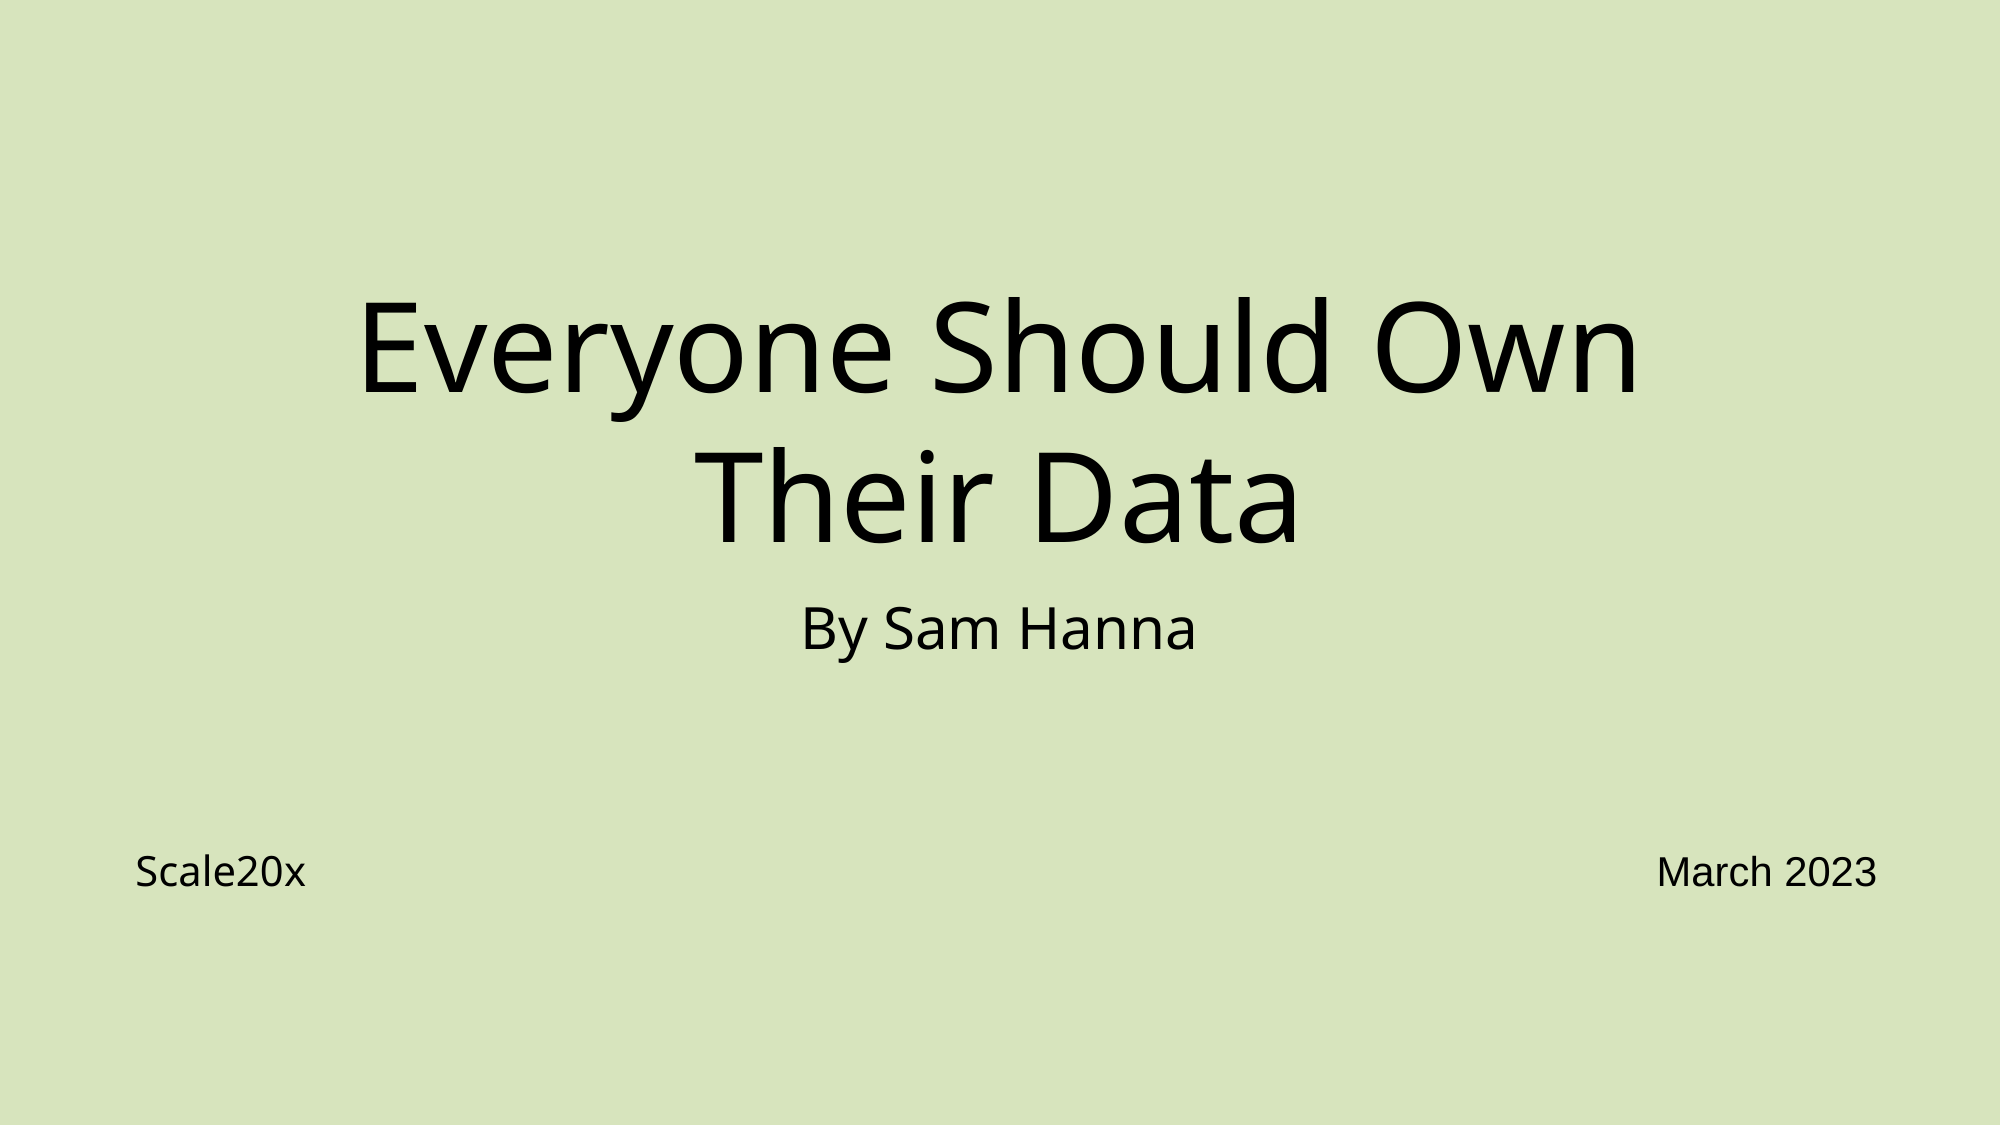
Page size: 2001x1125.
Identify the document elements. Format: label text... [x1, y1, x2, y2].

text_box Scale20x [0, 837, 442, 903]
text_box March 2023 [1536, 837, 1998, 903]
text_box Everyone Should Own Their Data [250, 260, 1749, 575]
text_box By Sam Hanna [249, 591, 1749, 1125]
